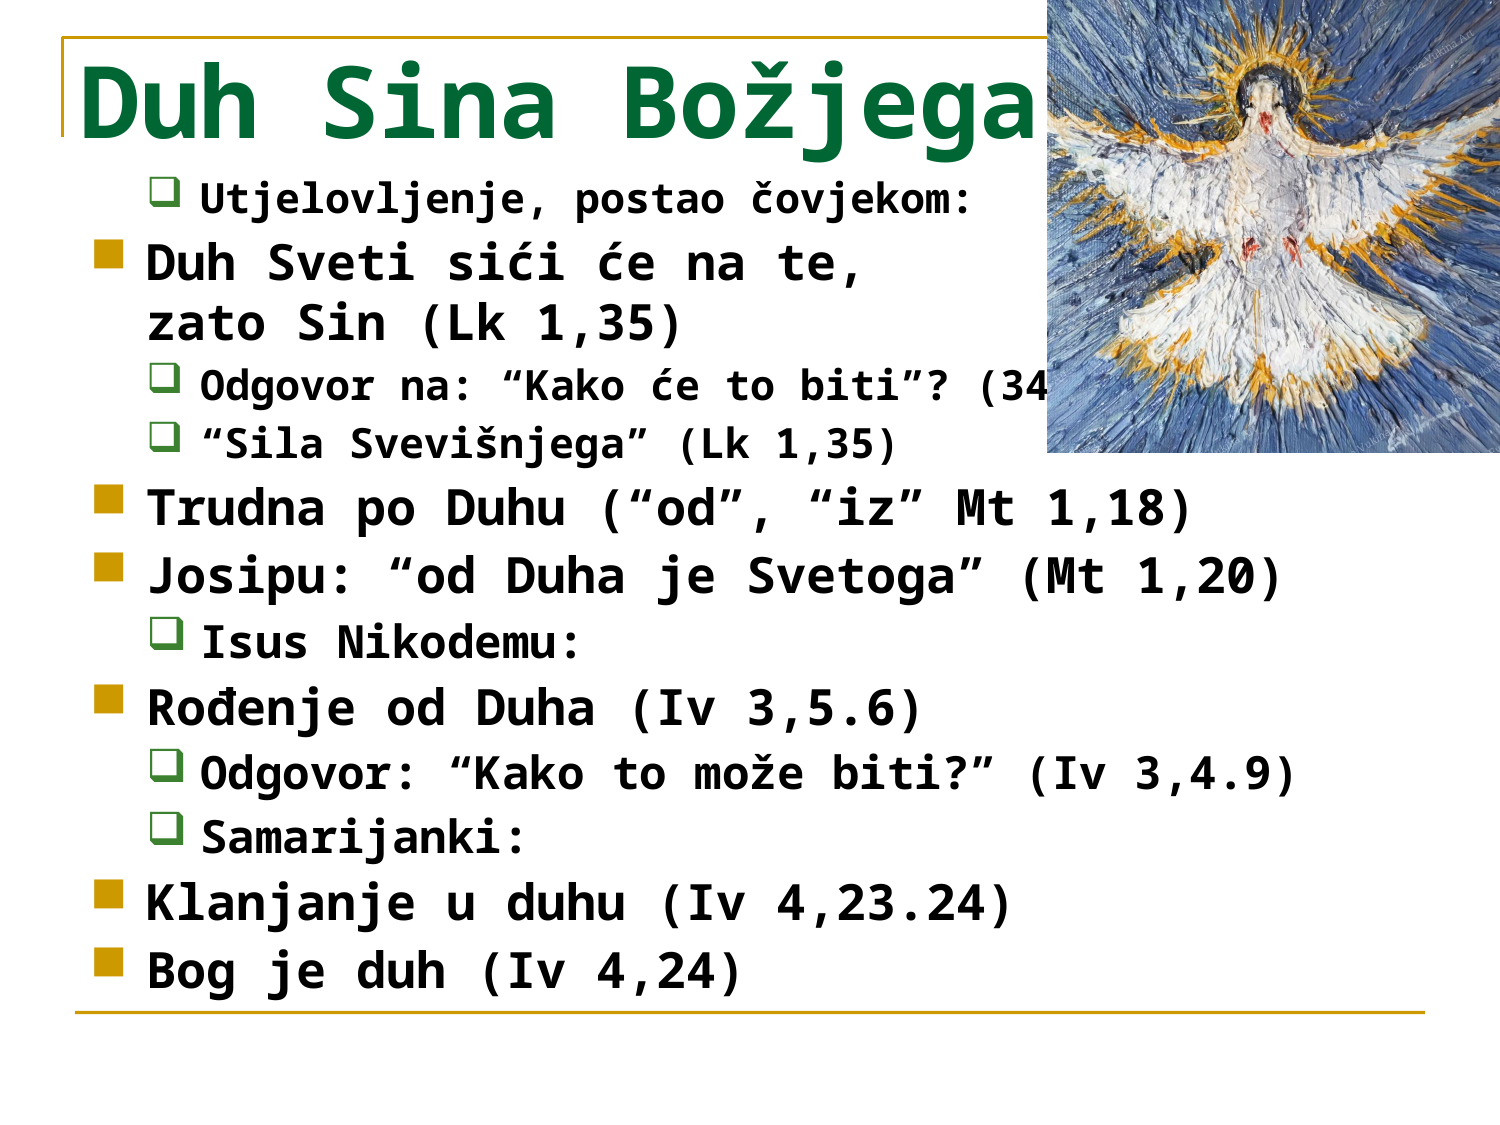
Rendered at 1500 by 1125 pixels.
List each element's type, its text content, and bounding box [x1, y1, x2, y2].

picture [1047, 0, 1500, 453]
title Duh Sina Božjega [64, 31, 1047, 218]
list Utjelovljenje, postao čovjekom: Duh Sveti sići će na te, zato Sin (Lk 1,35) Odgovor na: “Kako će to biti”? (34) “Sila Svevišnjega” (Lk 1,35) Trudna po Duhu (“od”, “iz” Mt 1,18) Josipu: “od Duha je Svetoga” (Mt 1,20) Isus Nikodemu: Rođenje od Duha (Iv 3,5.6) Odgovor: “Kako to može biti?” (Iv 3,4.9) Samarijanki: Klanjanje u duhu (Iv 4,23.24) Bog je duh (Iv 4,24) [75, 164, 1317, 1012]
